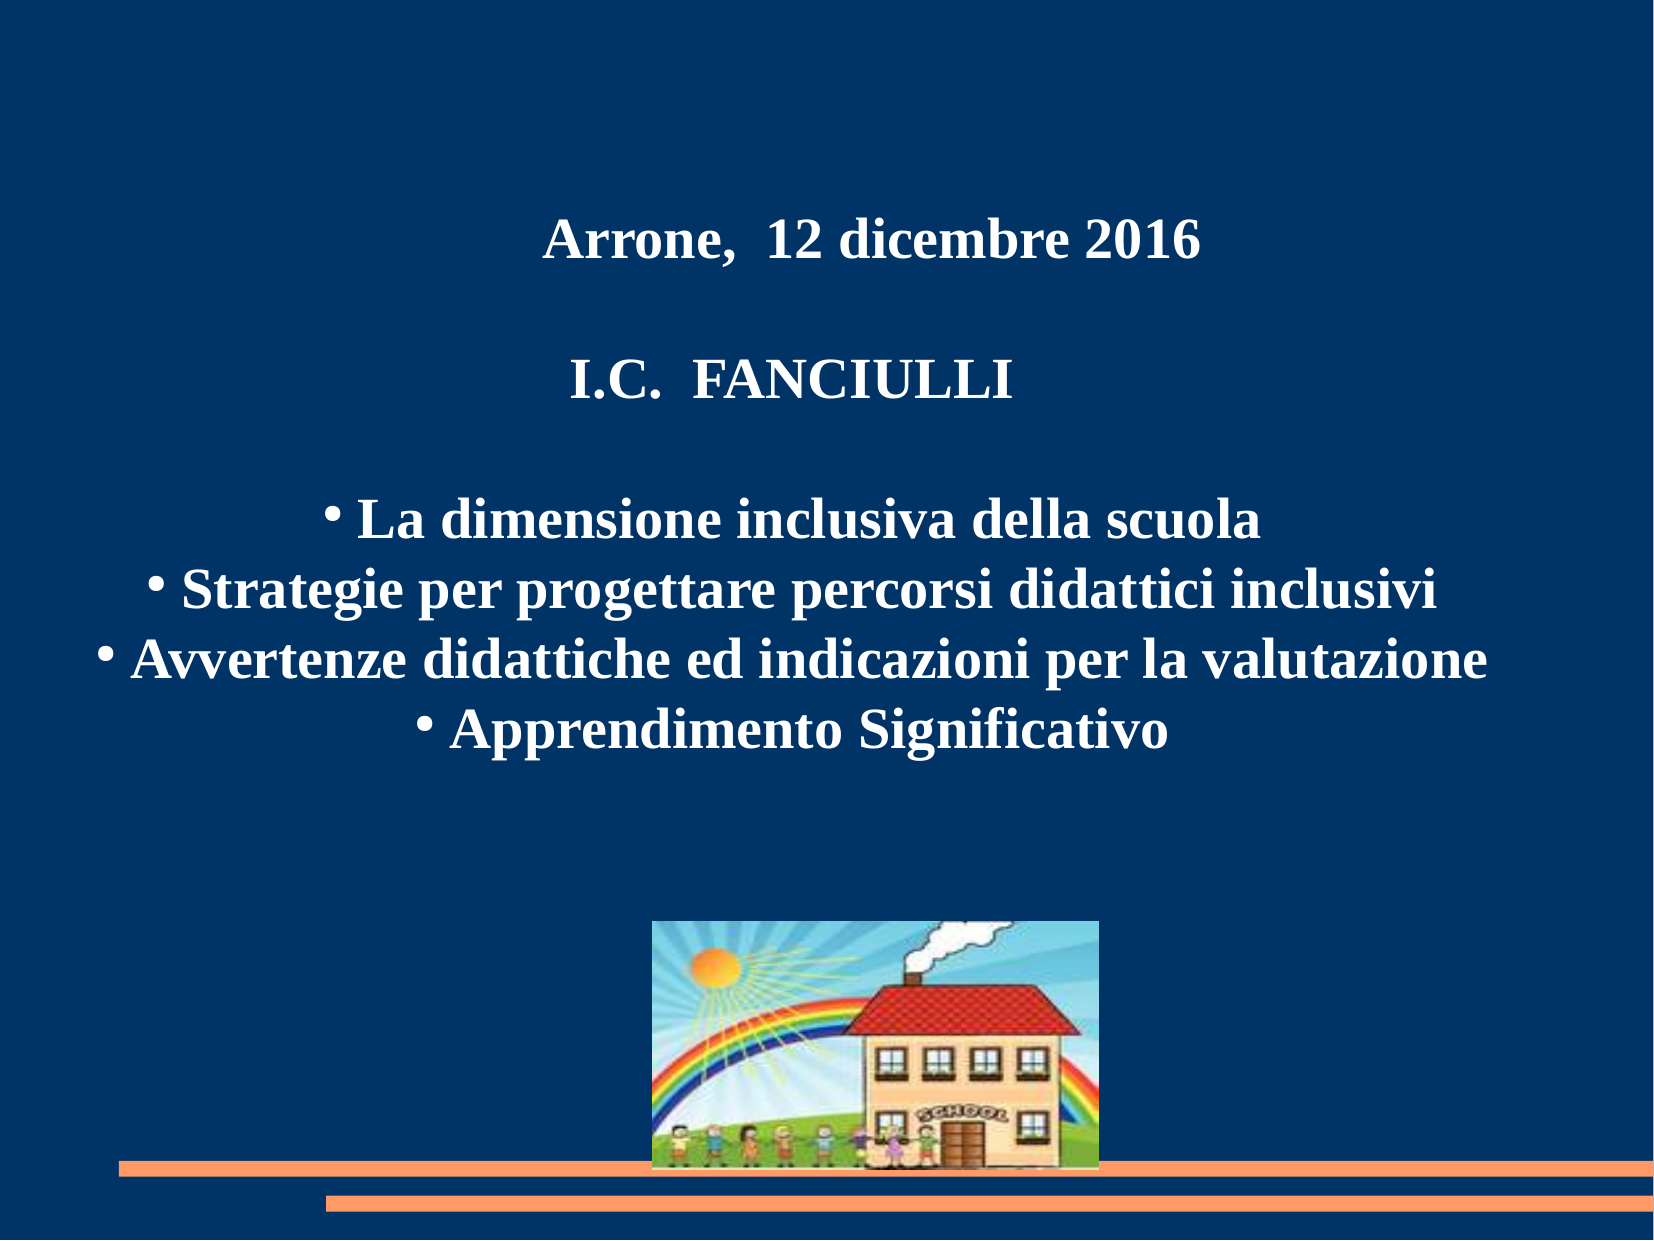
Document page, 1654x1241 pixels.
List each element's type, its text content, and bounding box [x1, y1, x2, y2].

picture [652, 921, 1101, 1170]
text_box Arrone, 12 dicembre 2016 I.C. FANCIULLI La dimensione inclusiva della scuola Strategie per progettare percorsi didattici inclusivi Avvertenze didattiche ed indicazioni per la valutazione Apprendimento Significativo [0, 192, 1654, 1048]
